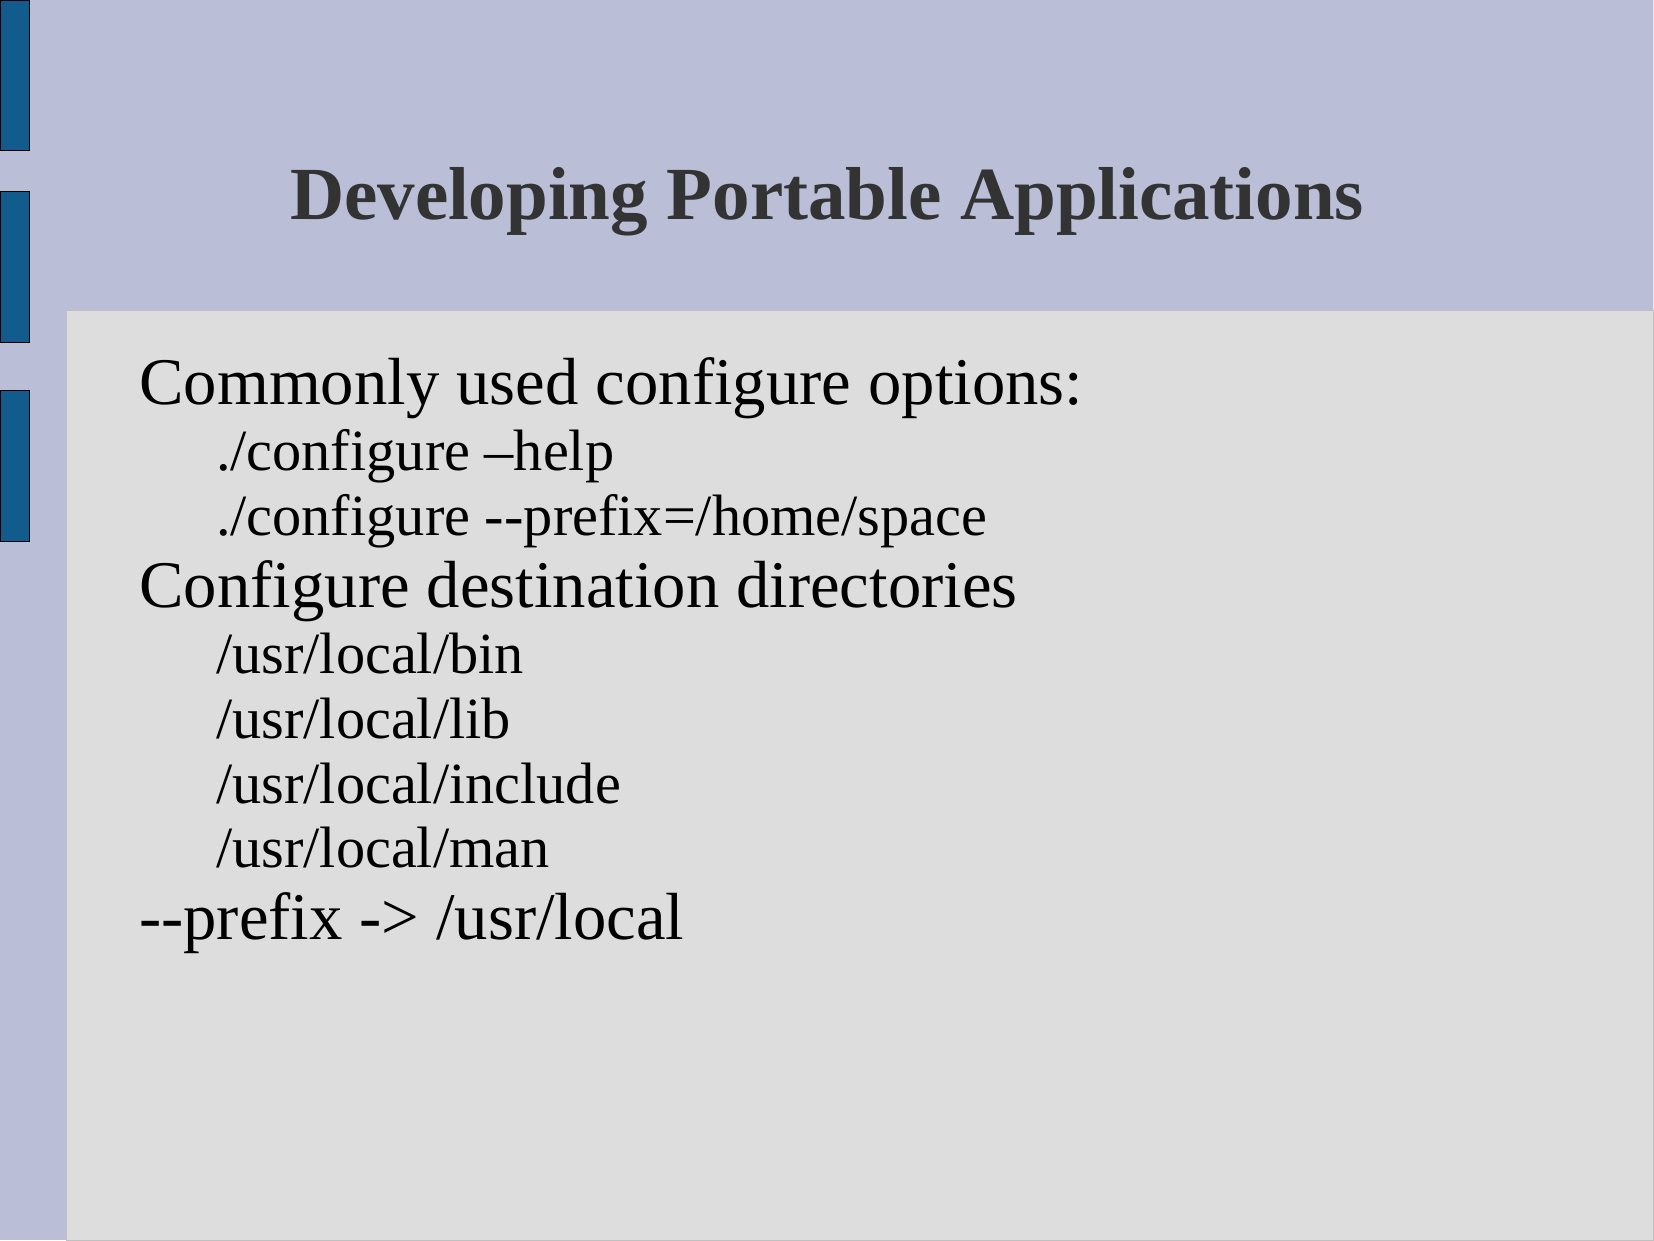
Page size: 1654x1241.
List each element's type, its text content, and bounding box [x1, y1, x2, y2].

list Commonly used configure options: ./configure –help ./configure --prefix=/home/space Configure destination directories /usr/local/bin /usr/local/lib /usr/local/include /usr/local/man --prefix -> /usr/local [121, 344, 1534, 1127]
title Developing Portable Applications [121, 91, 1534, 299]
